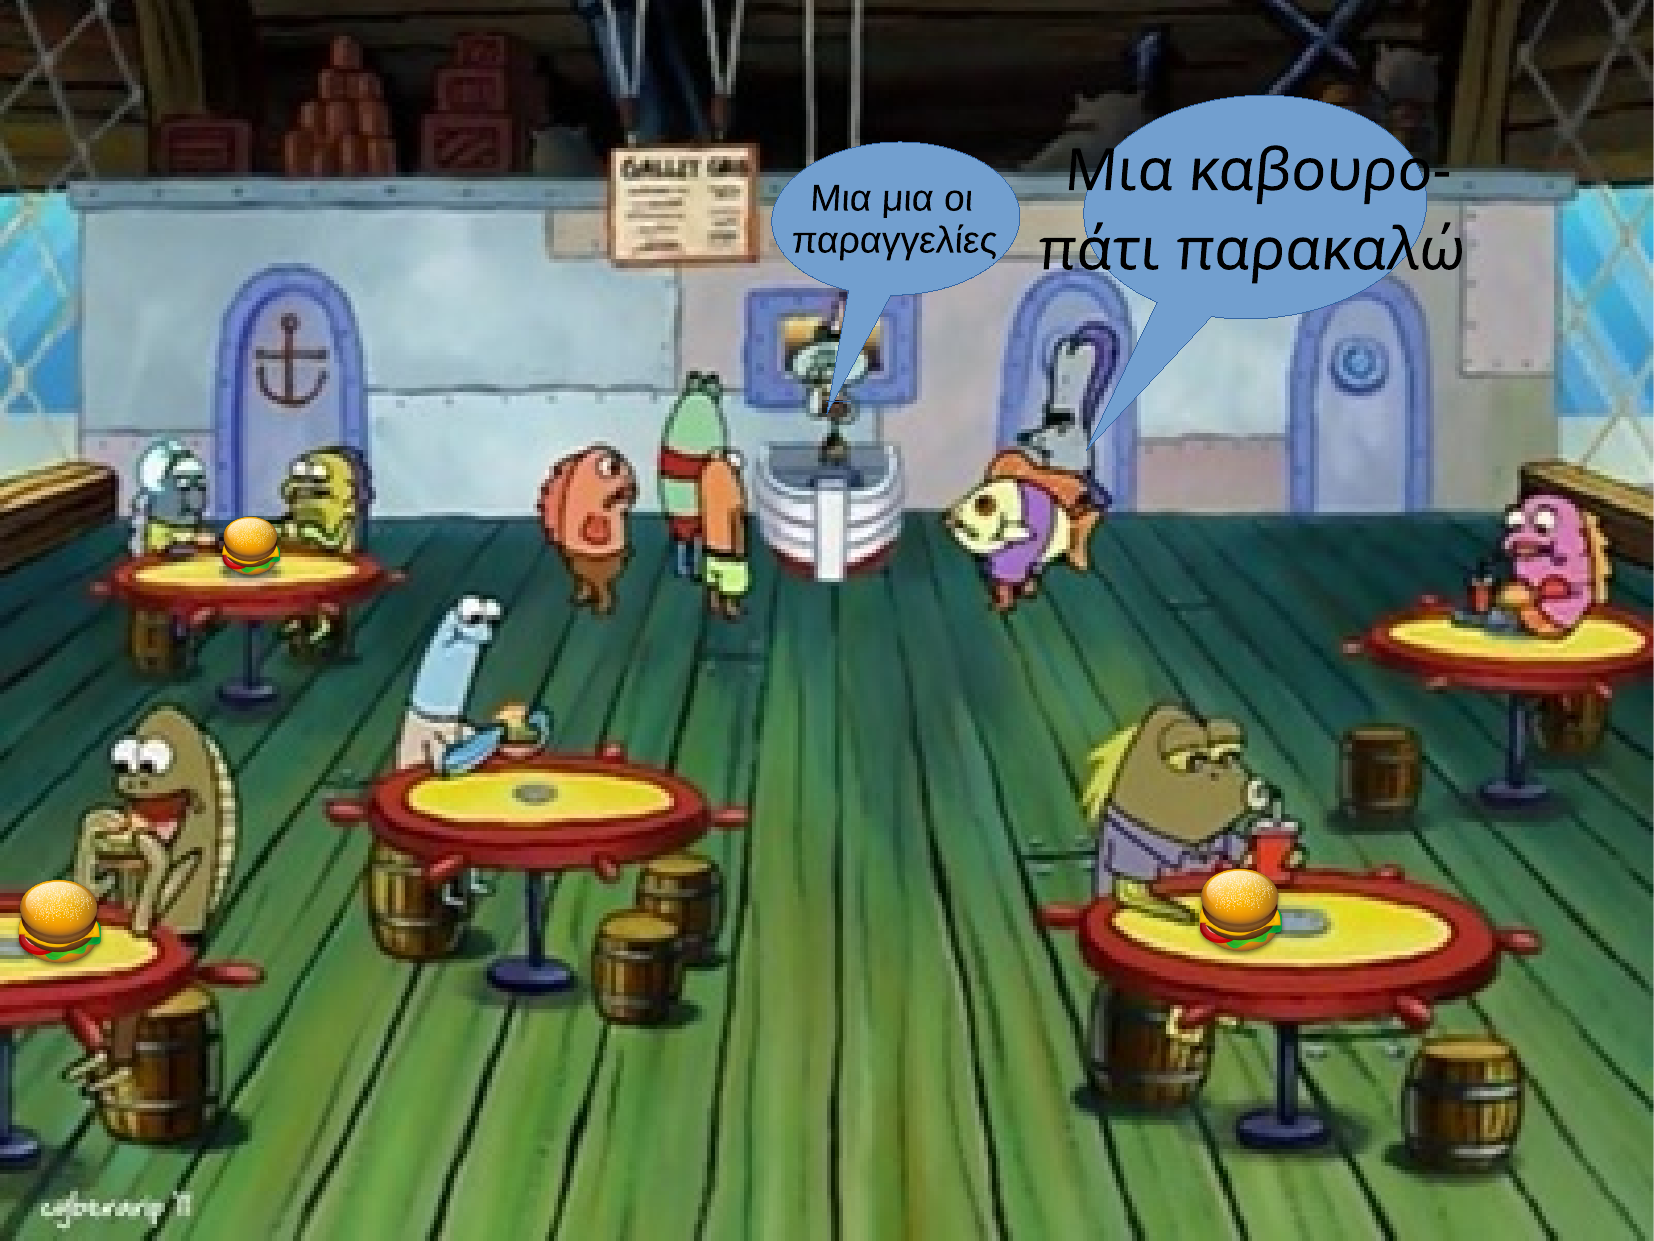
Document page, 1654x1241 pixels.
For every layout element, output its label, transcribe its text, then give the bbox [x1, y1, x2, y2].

picture [0, 0, 1654, 1241]
text_box Μια μια οι παραγγελίες [771, 141, 1020, 401]
text_box Μια καβουρο- πάτι παρακαλώ [1083, 95, 1427, 451]
